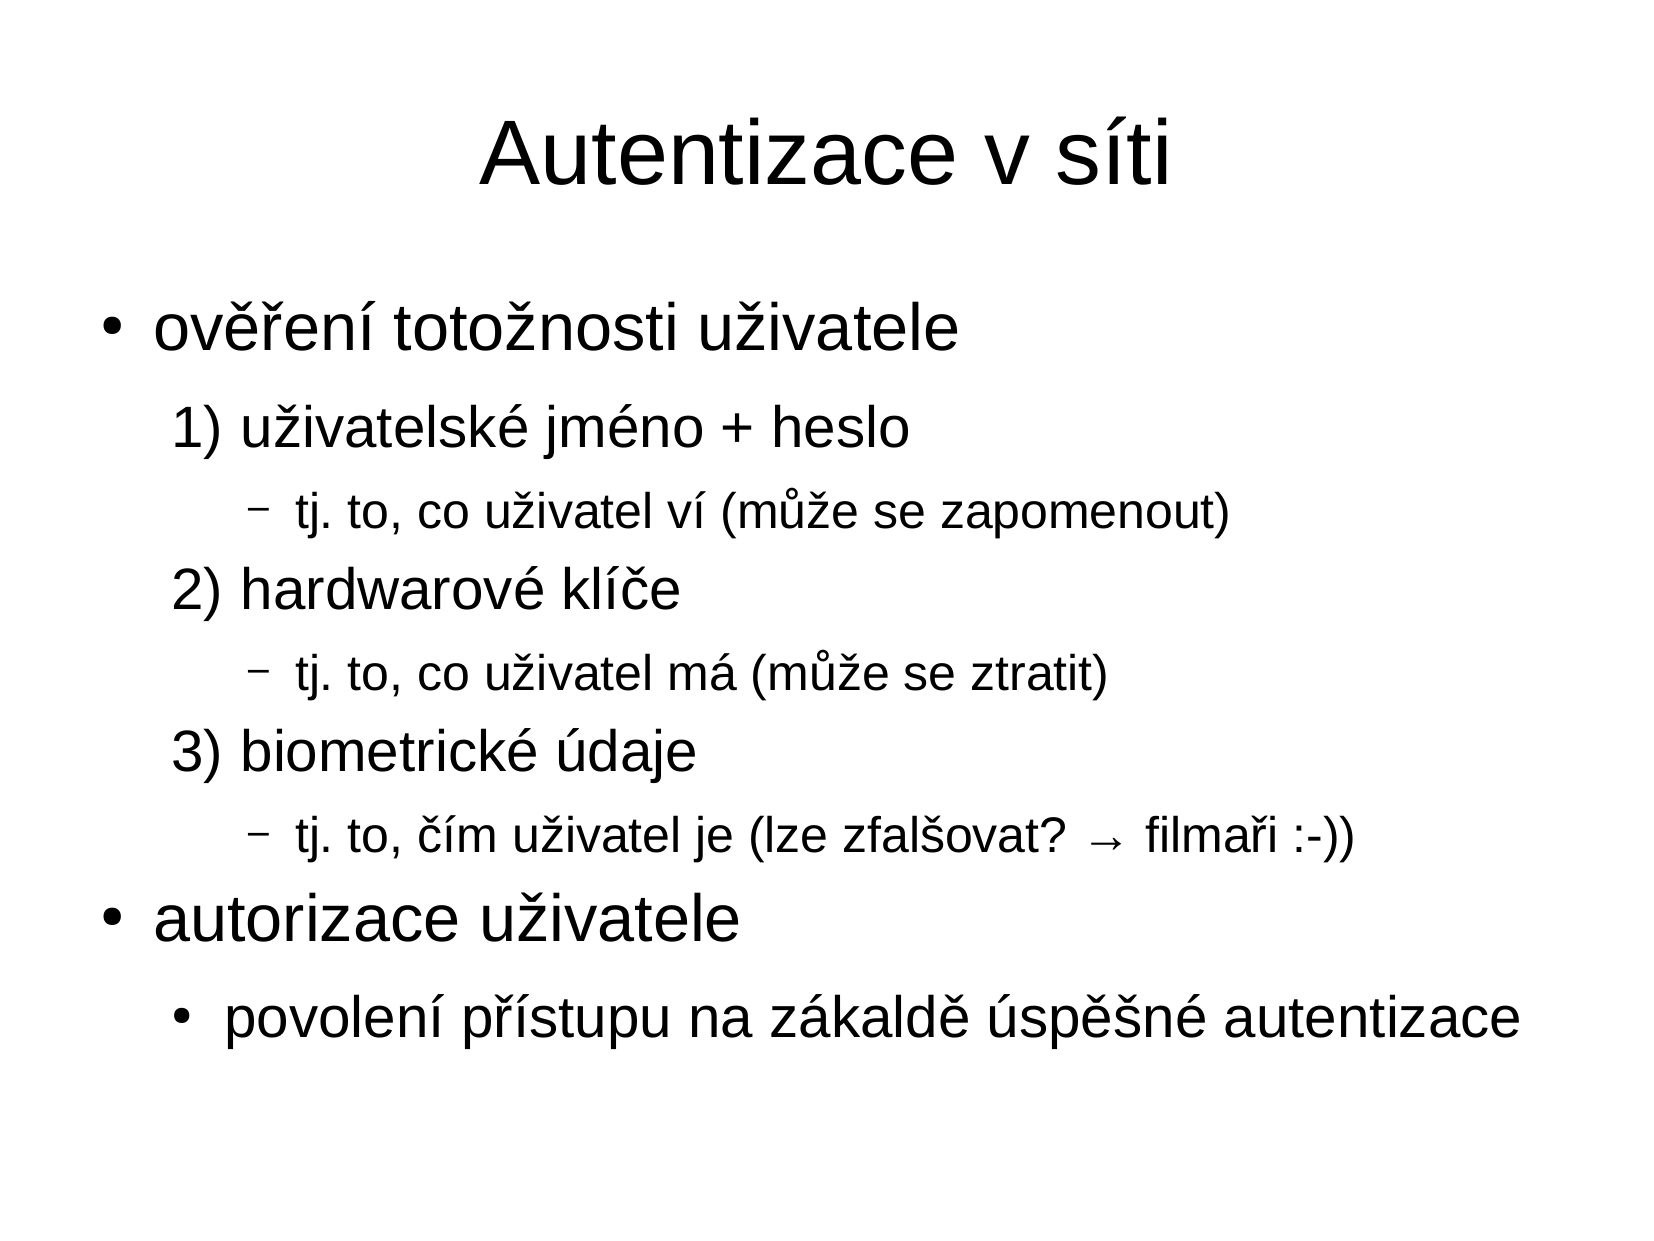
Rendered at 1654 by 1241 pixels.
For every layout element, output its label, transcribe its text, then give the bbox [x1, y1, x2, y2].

list ověření totožnosti uživatele uživatelské jméno + heslo tj. to, co uživatel ví (může se zapomenout) hardwarové klíče tj. to, co uživatel má (může se ztratit) biometrické údaje tj. to, čím uživatel je (lze zfalšovat? → filmaři :-)) autorizace uživatele povolení přístupu na zákaldě úspěšné autentizace [82, 290, 1571, 1109]
title Autentizace v síti [82, 49, 1571, 257]
